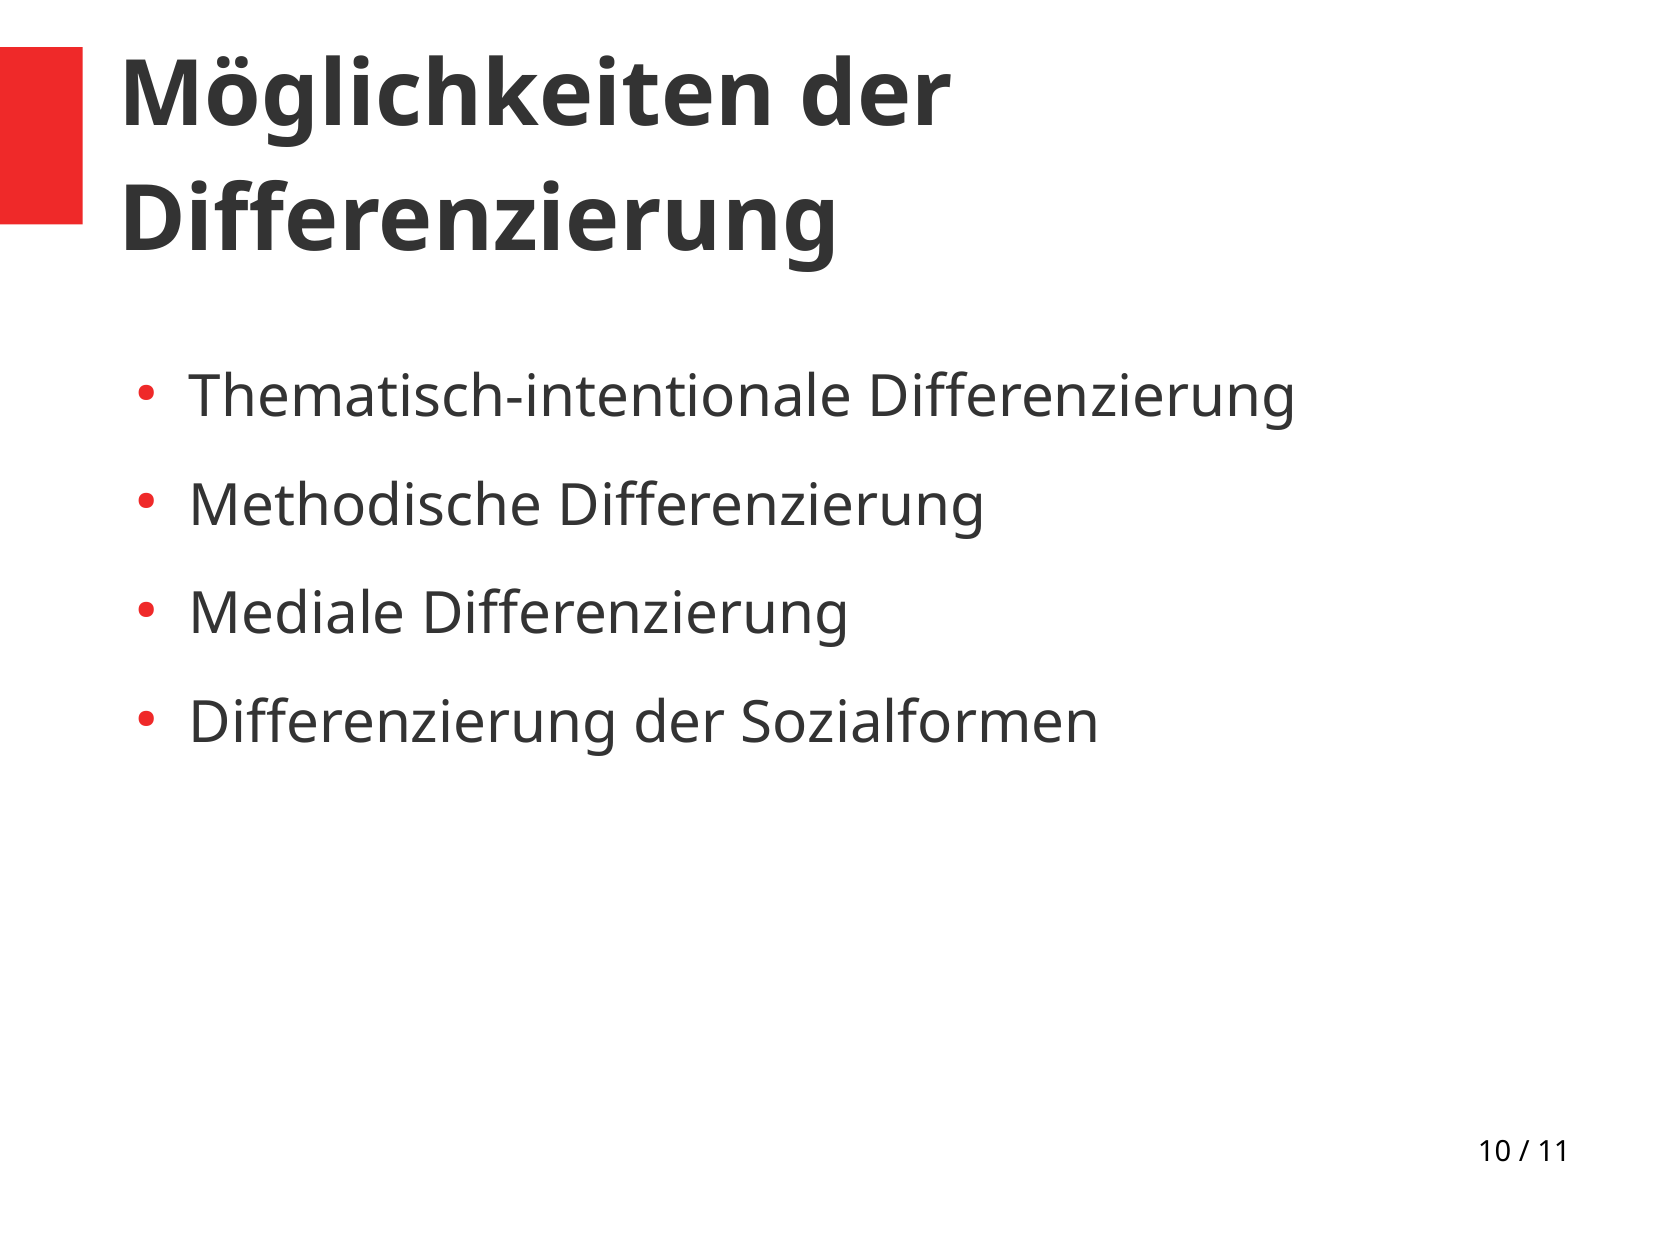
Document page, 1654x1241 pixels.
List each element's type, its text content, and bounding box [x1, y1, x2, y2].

list Thematisch-intentionale Differenzierung Methodische Differenzierung Mediale Differenzierung Differenzierung der Sozialformen [118, 354, 1536, 1074]
title Möglichkeiten der Differenzierung [118, 28, 1571, 278]
